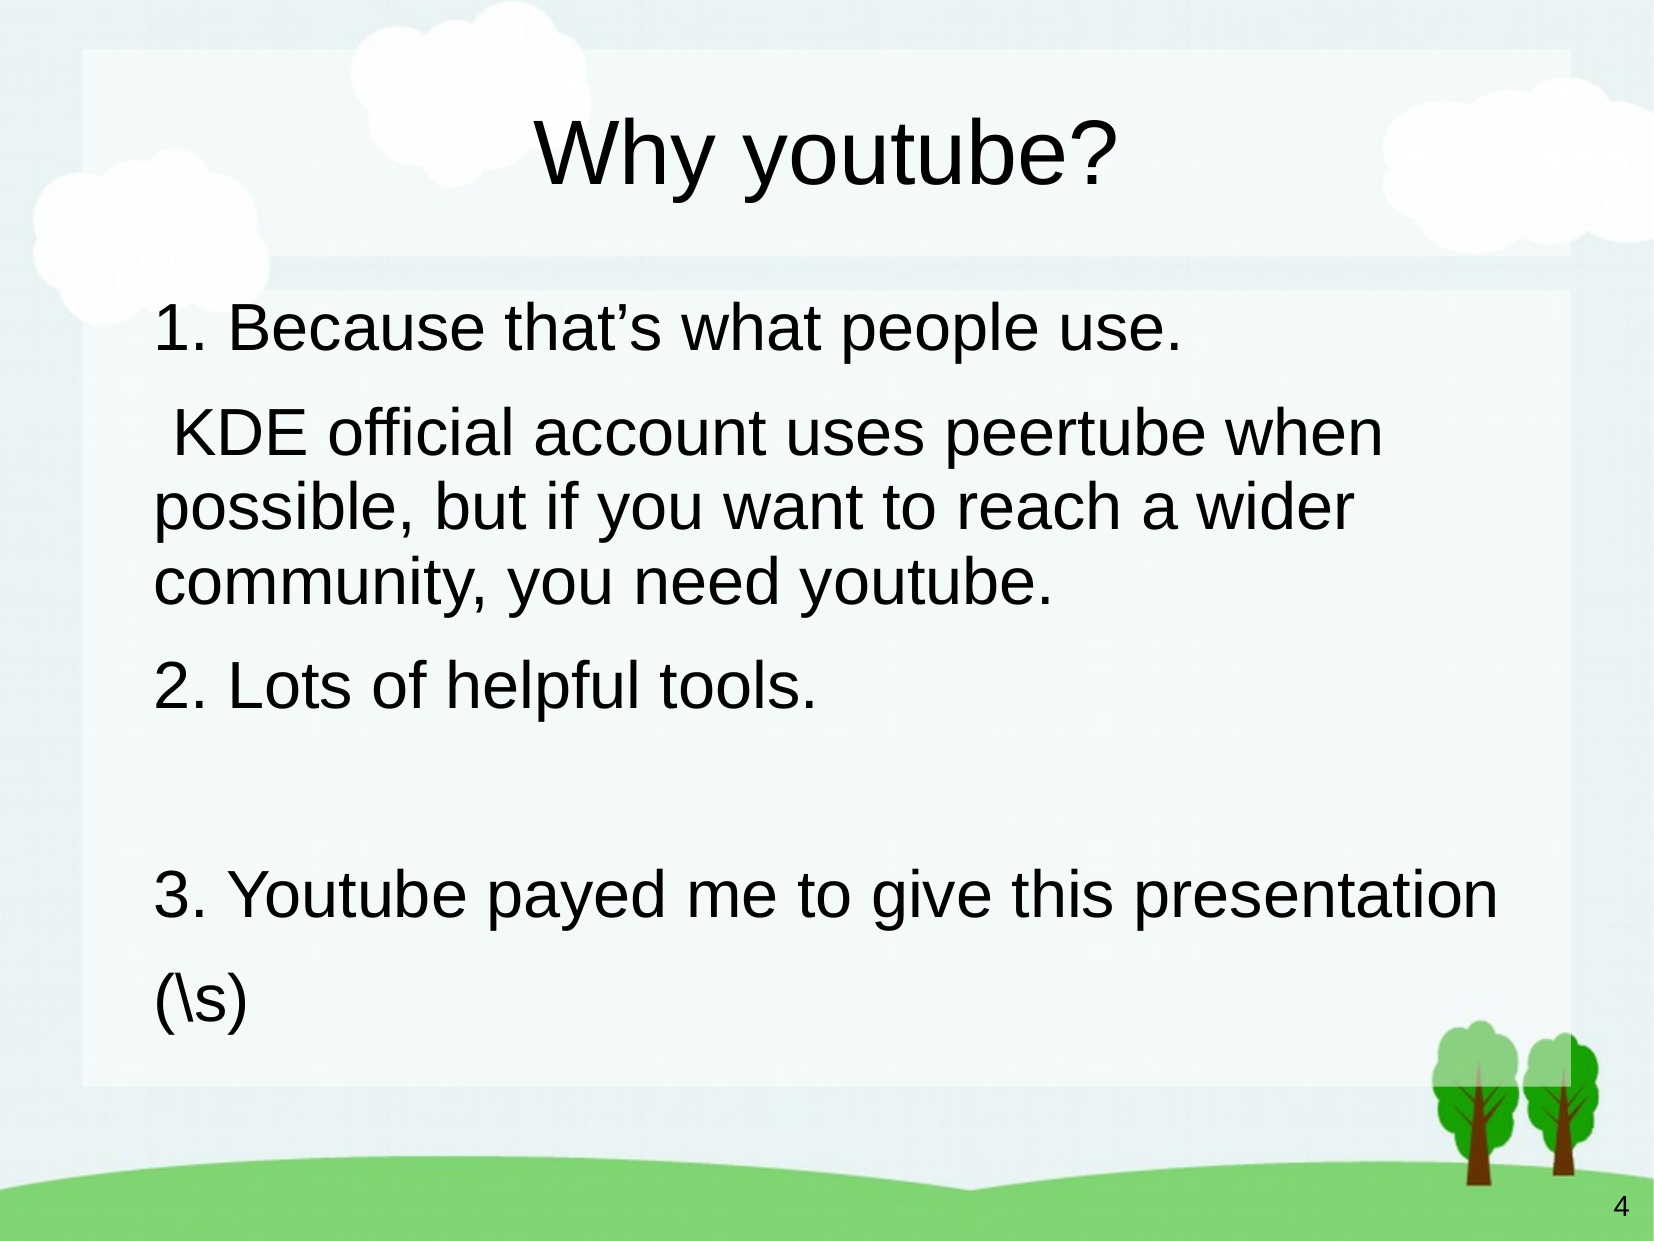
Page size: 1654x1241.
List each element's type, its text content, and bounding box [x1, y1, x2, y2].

picture [0, 0, 1654, 1241]
title Why youtube? [82, 49, 1571, 257]
list 1. Because that’s what people use. KDE official account uses peertube when possible, but if you want to reach a wider community, you need youtube. 2. Lots of helpful tools. 3. Youtube payed me to give this presentation (\s) [82, 290, 1571, 1087]
